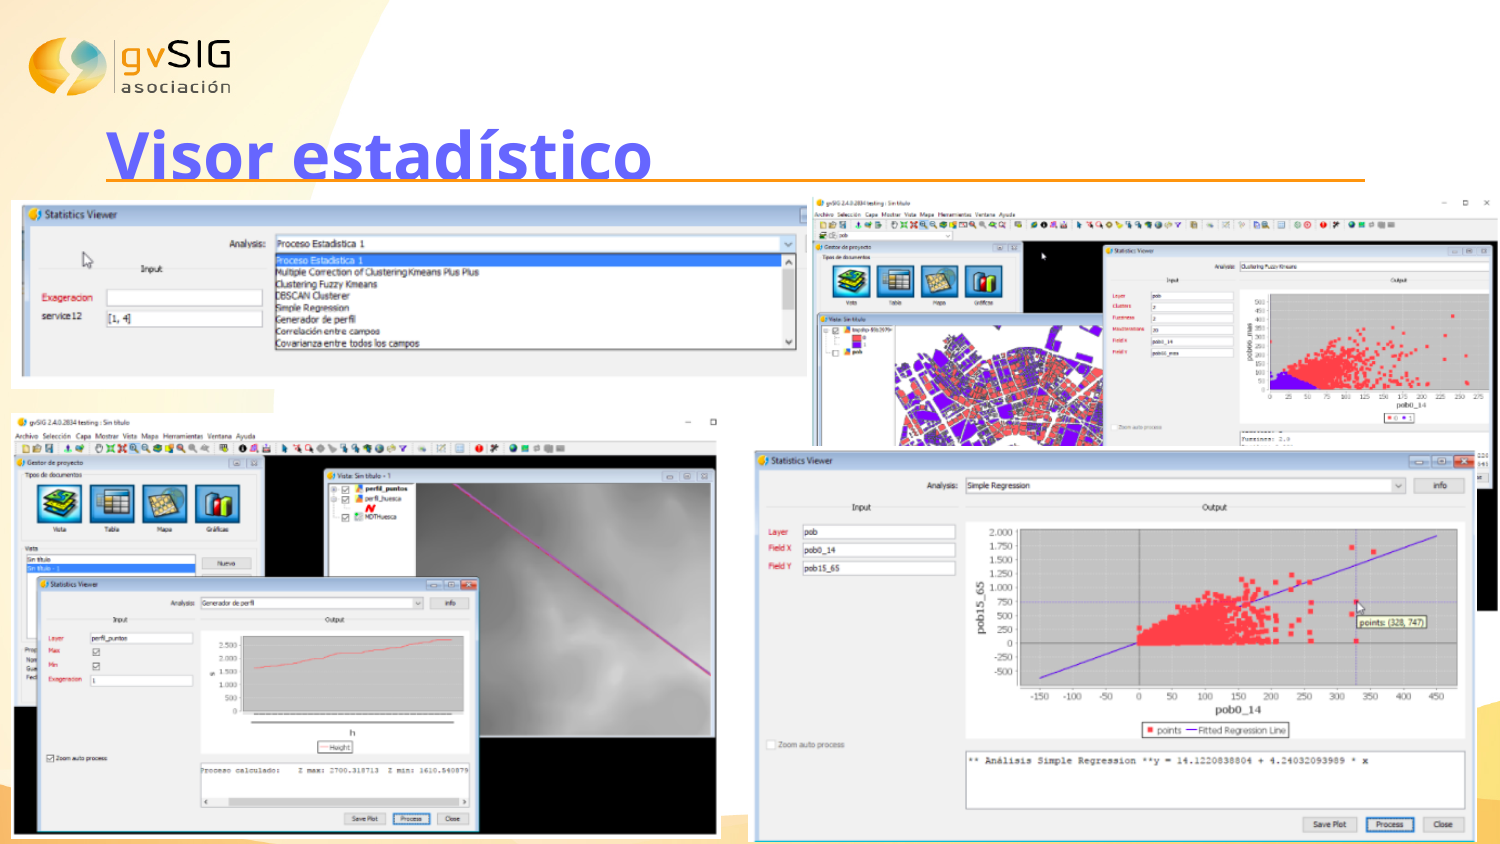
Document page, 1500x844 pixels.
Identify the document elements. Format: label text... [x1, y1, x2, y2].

title Visor estadístico [106, 115, 1457, 193]
picture [0, 0, 1500, 844]
